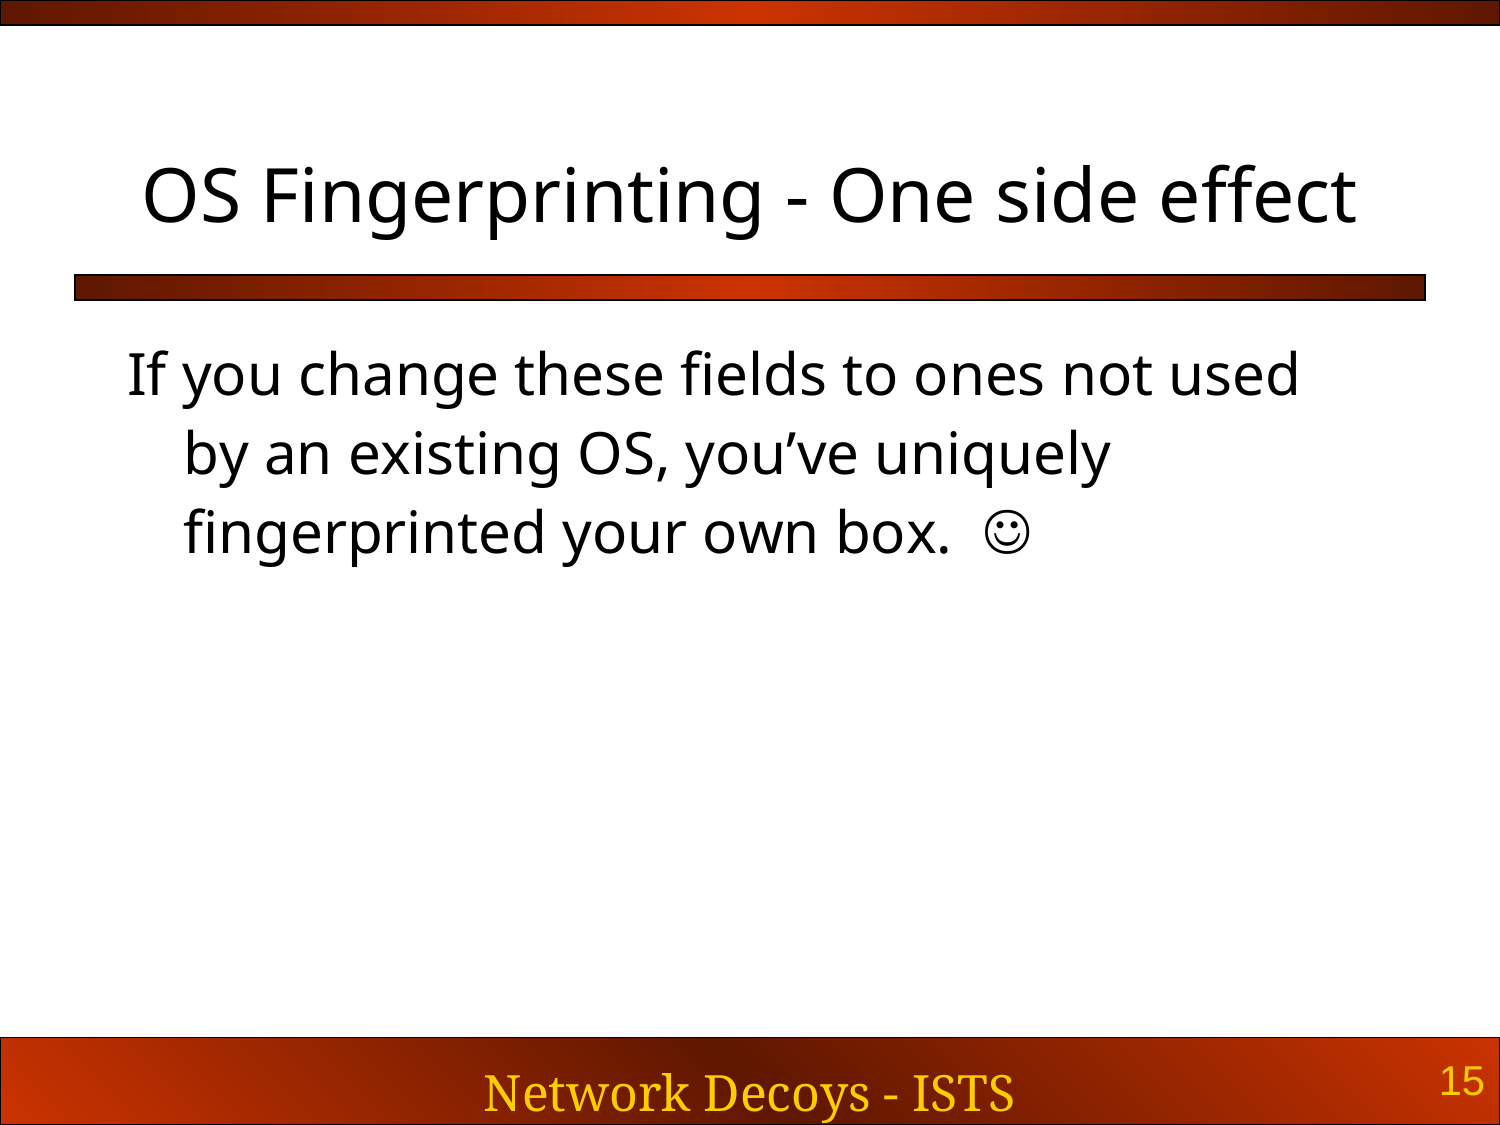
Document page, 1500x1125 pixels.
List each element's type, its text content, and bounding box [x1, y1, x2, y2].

title OS Fingerprinting - One side effect [112, 96, 1388, 292]
list If you change these fields to ones not used by an existing OS, you’ve uniquely fingerprinted your own box.  [112, 324, 1388, 1001]
